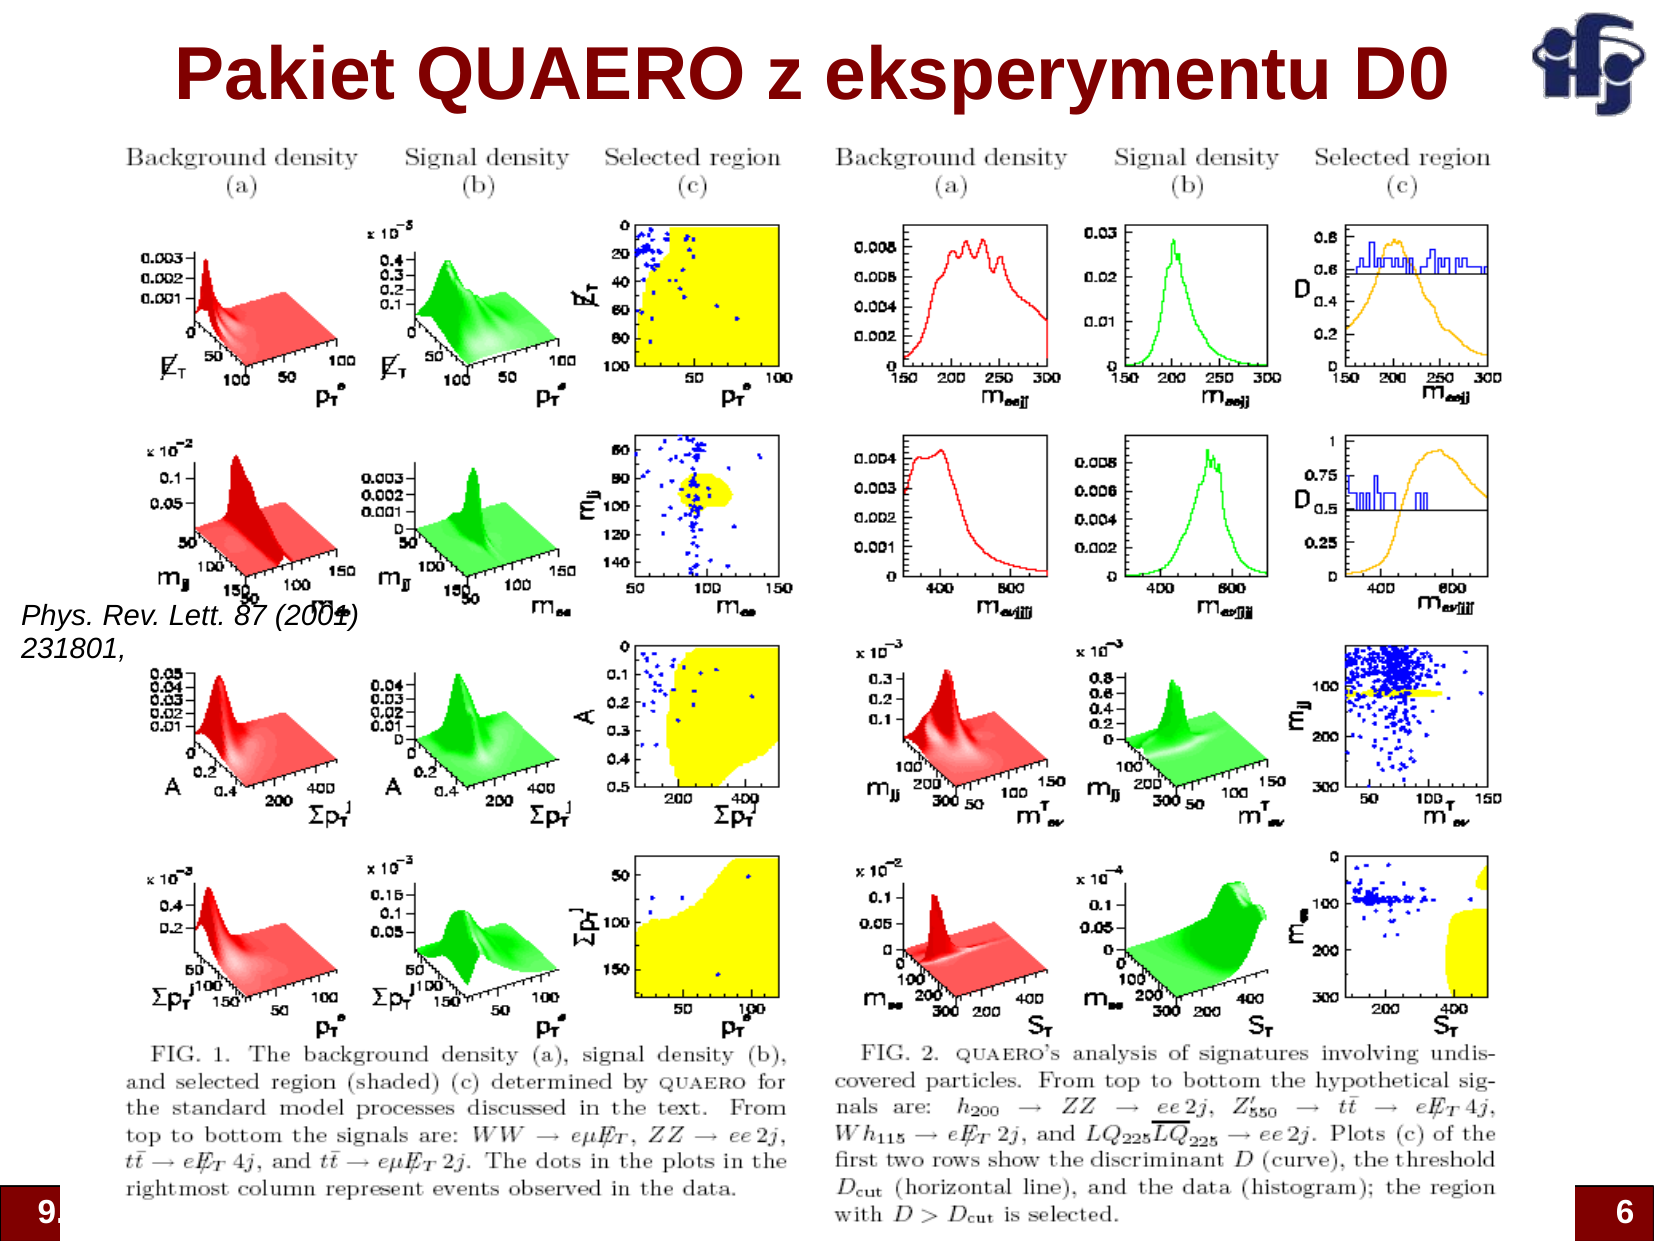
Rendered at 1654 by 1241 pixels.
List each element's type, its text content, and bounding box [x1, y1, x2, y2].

text_box Phys. Rev. Lett. 87 (2001) 231801, [6, 559, 406, 706]
picture [1585, 0, 1654, 129]
title Pakiet QUAERO z eksperymentu D0 [41, 0, 1585, 183]
picture [60, 128, 1576, 1241]
